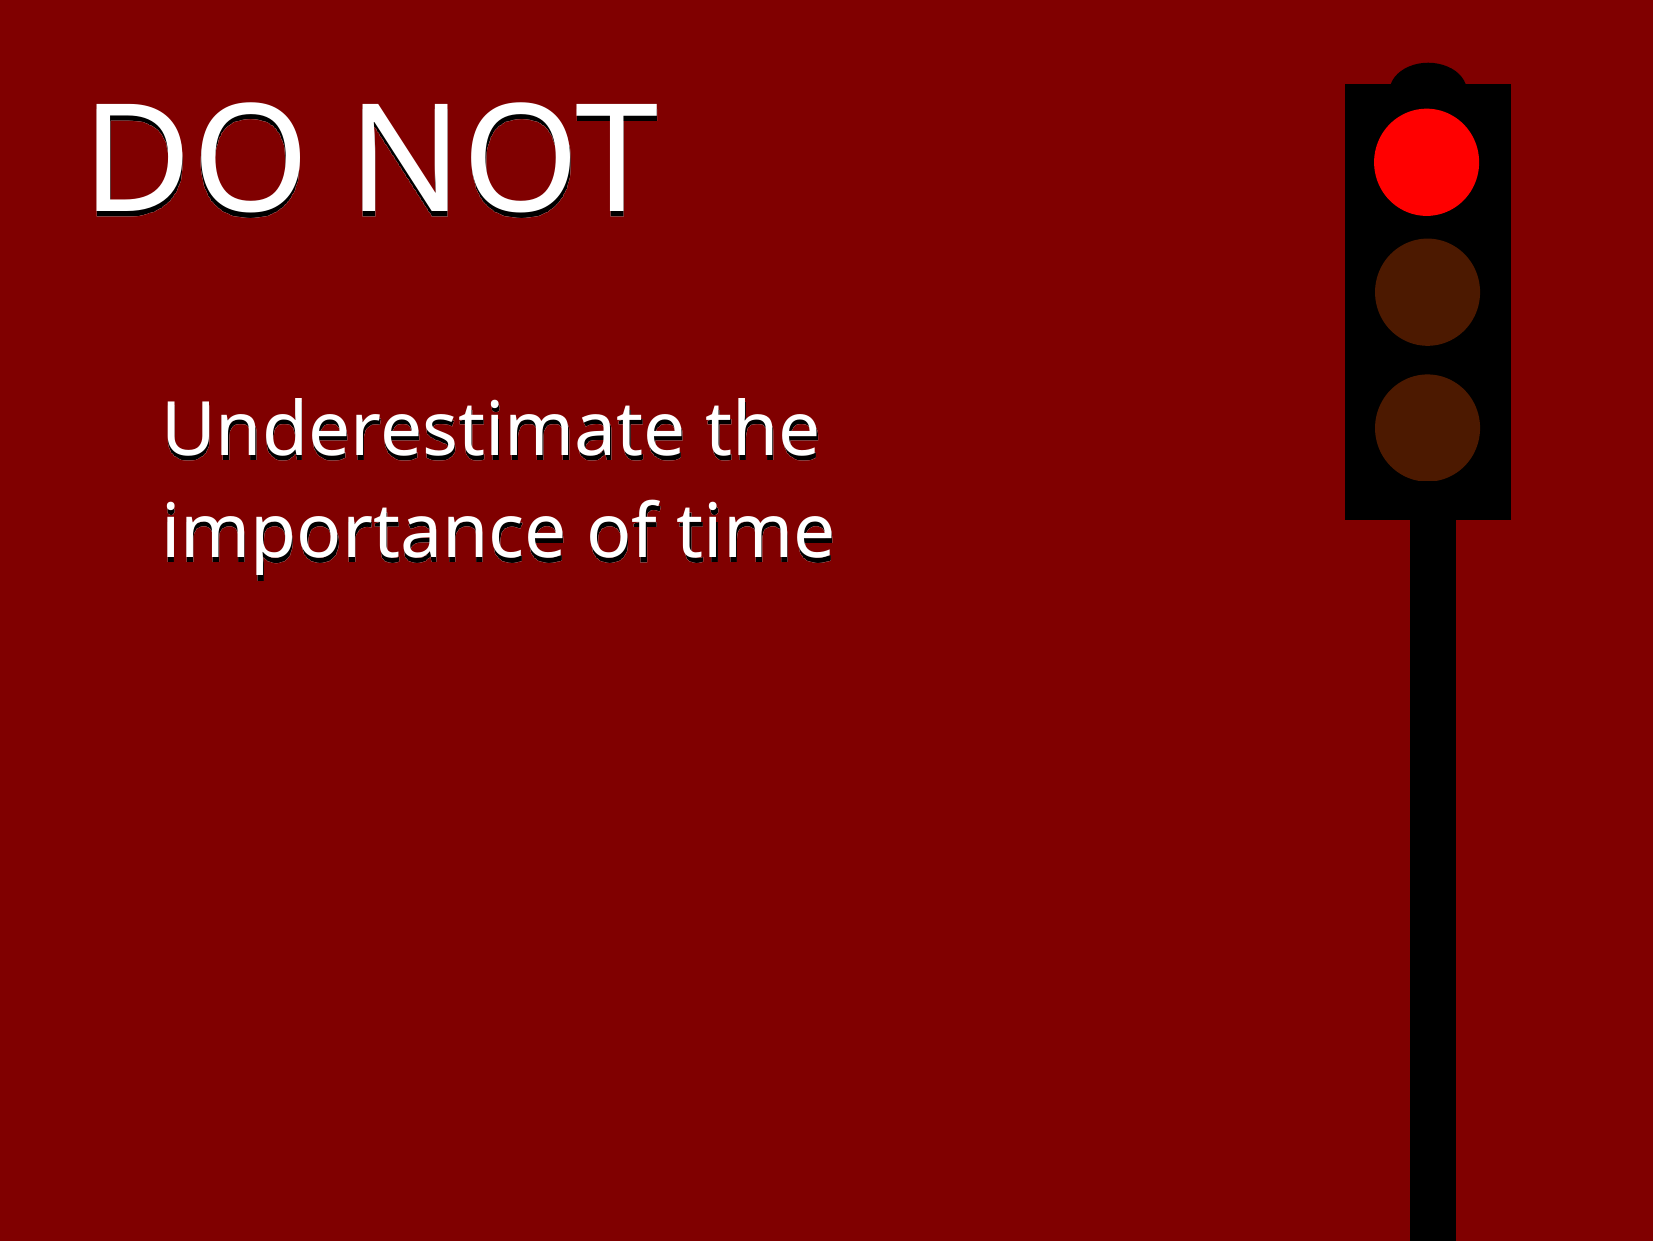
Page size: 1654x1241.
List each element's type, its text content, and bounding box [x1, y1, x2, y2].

title Underestimate the importance of time [161, 299, 981, 655]
title DO NOT [82, 49, 1571, 257]
